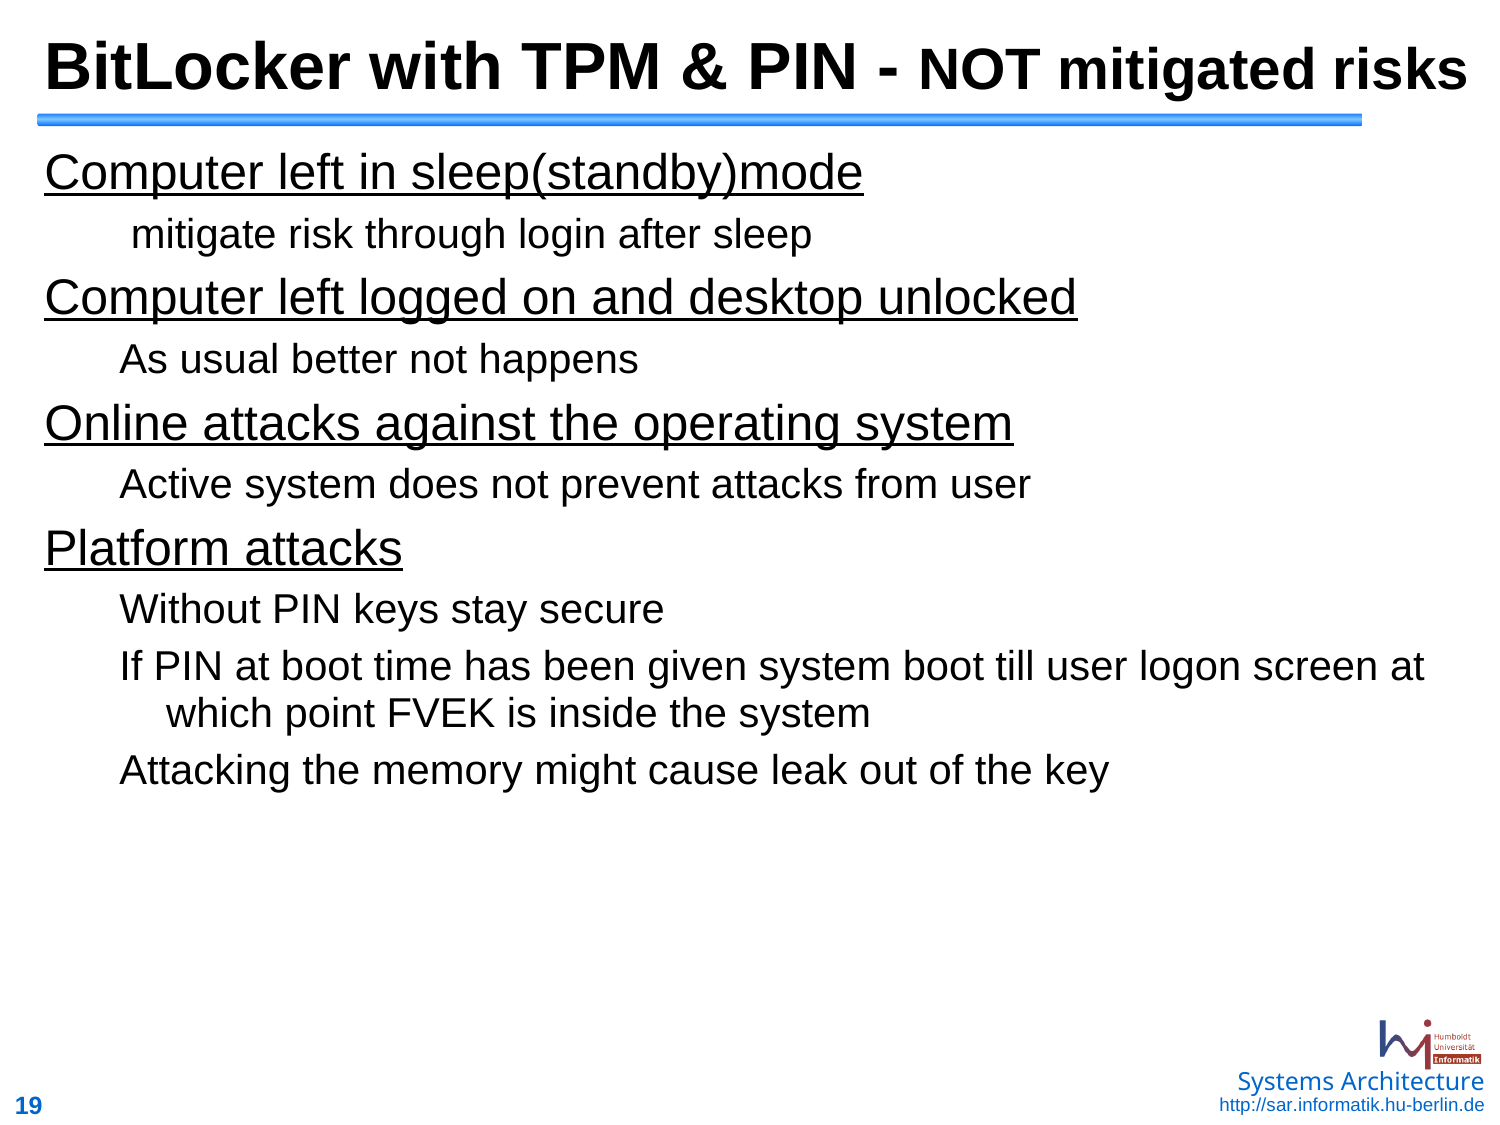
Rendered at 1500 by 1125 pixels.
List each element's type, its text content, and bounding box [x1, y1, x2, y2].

title BitLocker with TPM & PIN - NOT mitigated risks [29, 16, 1500, 118]
picture [1376, 1059, 1483, 1071]
list Computer left in sleep(standby)mode mitigate risk through login after sleep Computer left logged on and desktop unlocked As usual better not happens Online attacks against the operating system Active system does not prevent attacks from user Platform attacks Without PIN keys stay secure If PIN at boot time has been given system boot till user logon screen at which point FVEK is inside the system Attacking the memory might cause leak out of the key [29, 137, 1500, 1059]
